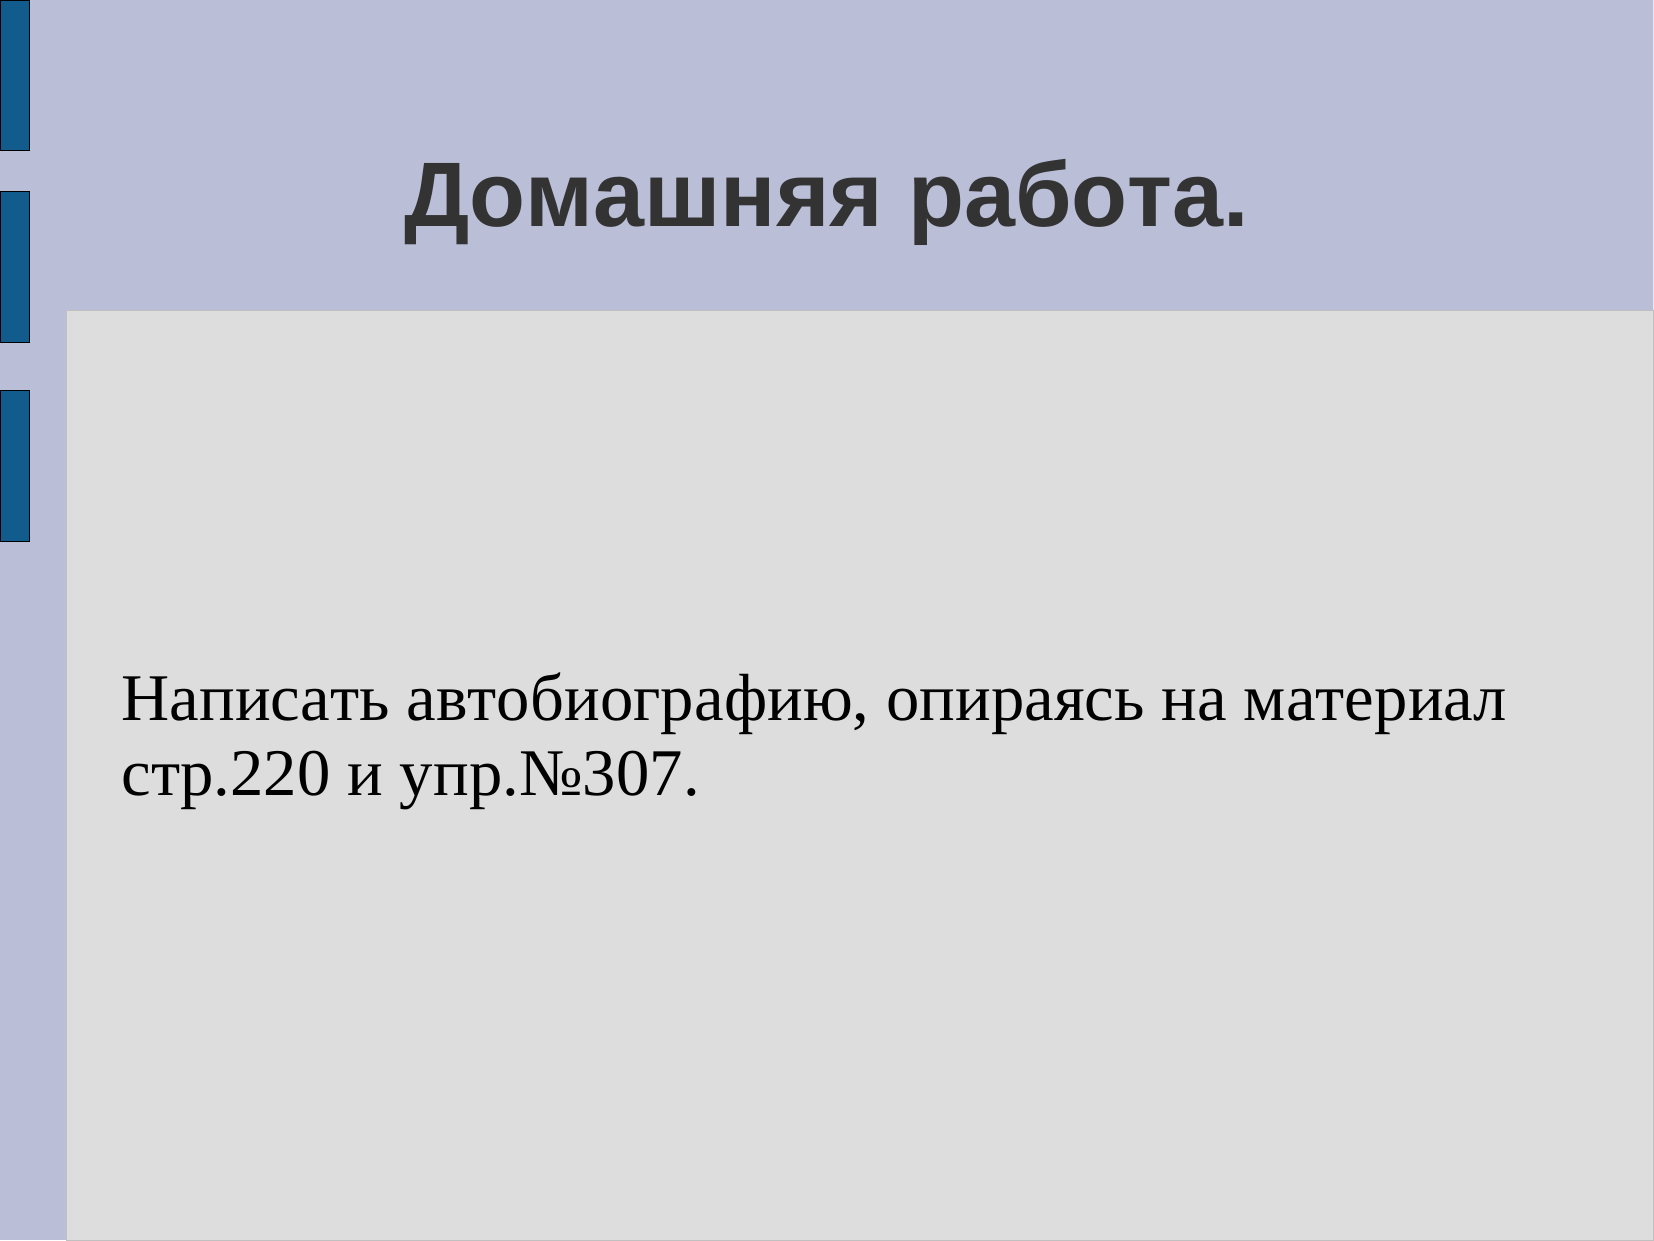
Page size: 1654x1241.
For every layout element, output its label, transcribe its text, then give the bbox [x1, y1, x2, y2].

subtitle Написать автобиографию, опираясь на материал стр.220 и упр.№307. [121, 352, 1534, 1119]
title Домашняя работа. [121, 98, 1534, 291]
